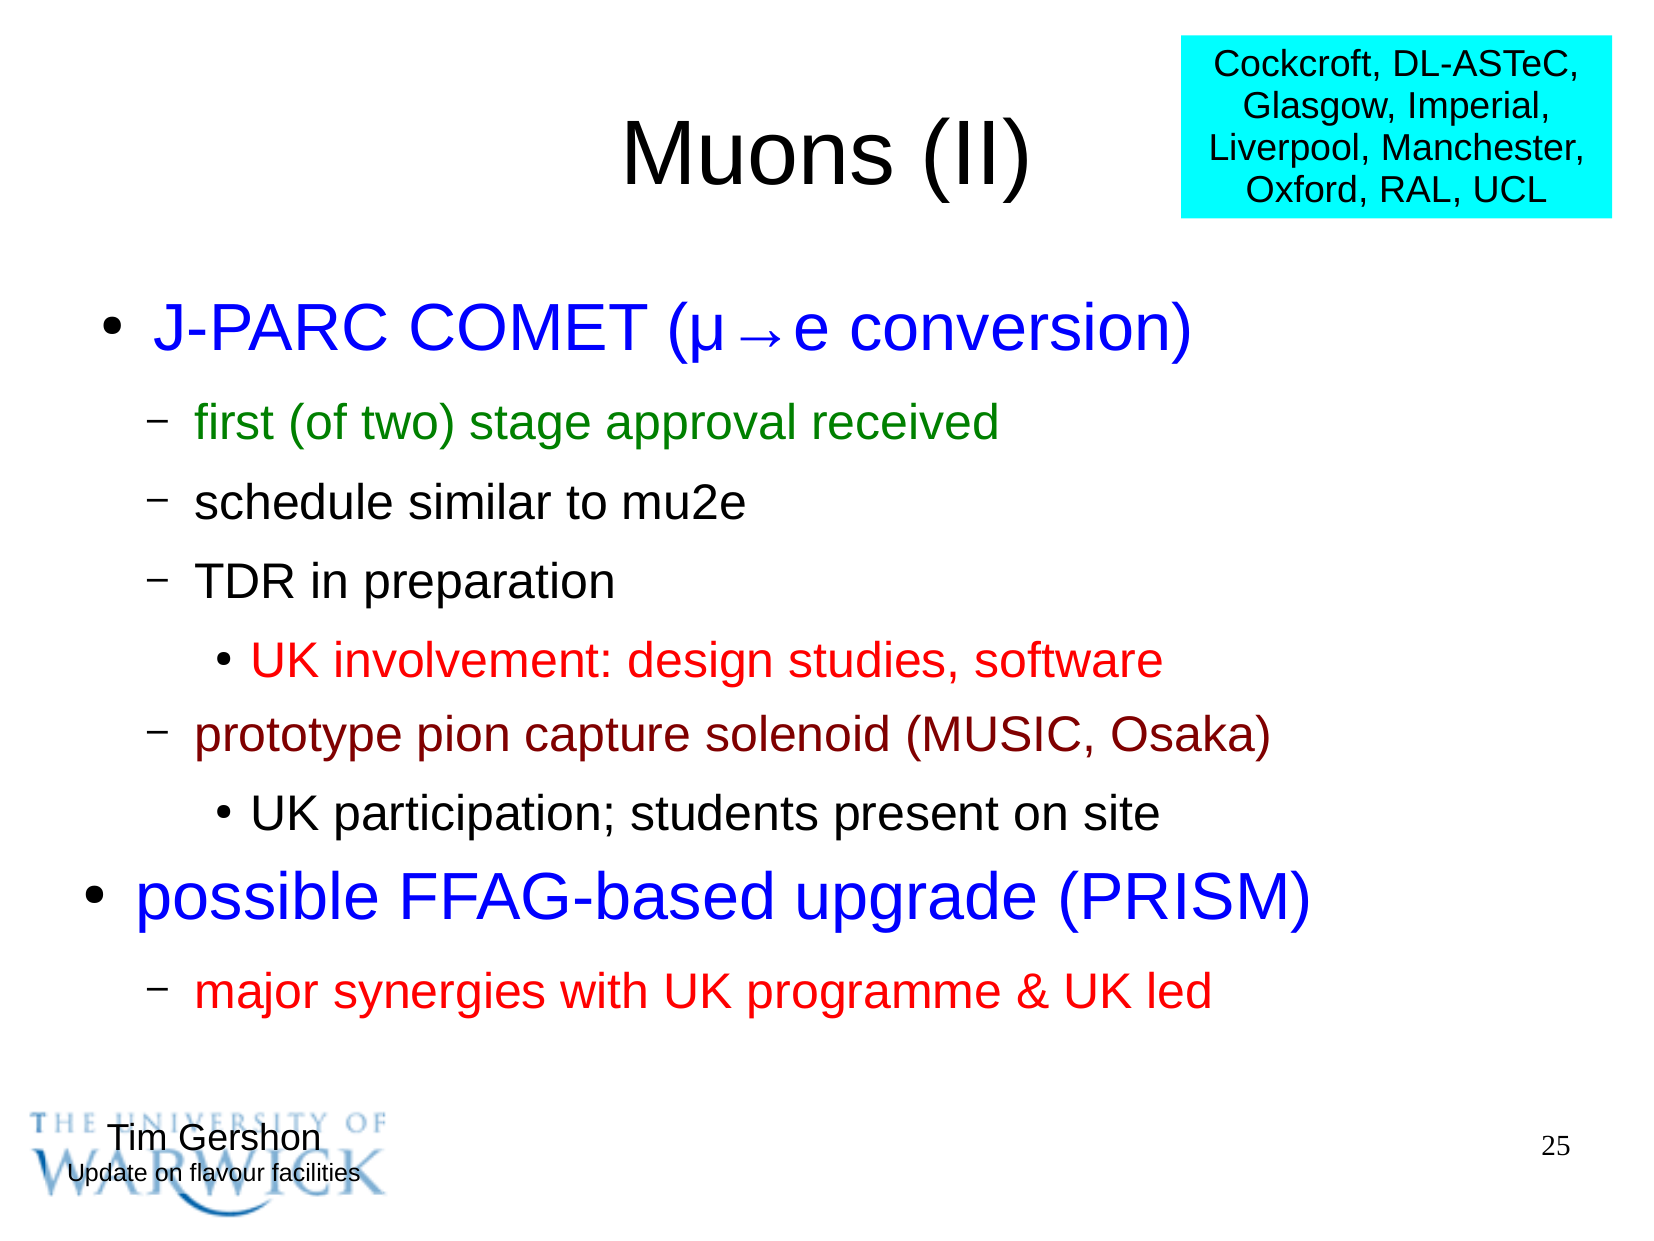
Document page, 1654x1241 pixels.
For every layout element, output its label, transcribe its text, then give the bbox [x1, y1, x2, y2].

list J-PARC COMET (μ→e conversion) first (of two) stage approval received schedule similar to mu2e TDR in preparation UK involvement: design studies, software prototype pion capture solenoid (MUSIC, Osaka) UK participation; students present on site possible FFAG-based upgrade (PRISM) major synergies with UK programme & UK led [82, 290, 1571, 1094]
text_box Cockcroft, DL-ASTeC, Glasgow, Imperial, Liverpool, Manchester, Oxford, RAL, UCL [1181, 35, 1613, 219]
text_box Tim Gershon Update on flavour facilities [45, 1108, 383, 1194]
title Muons (II) [82, 56, 1571, 250]
picture [19, 1106, 406, 1232]
